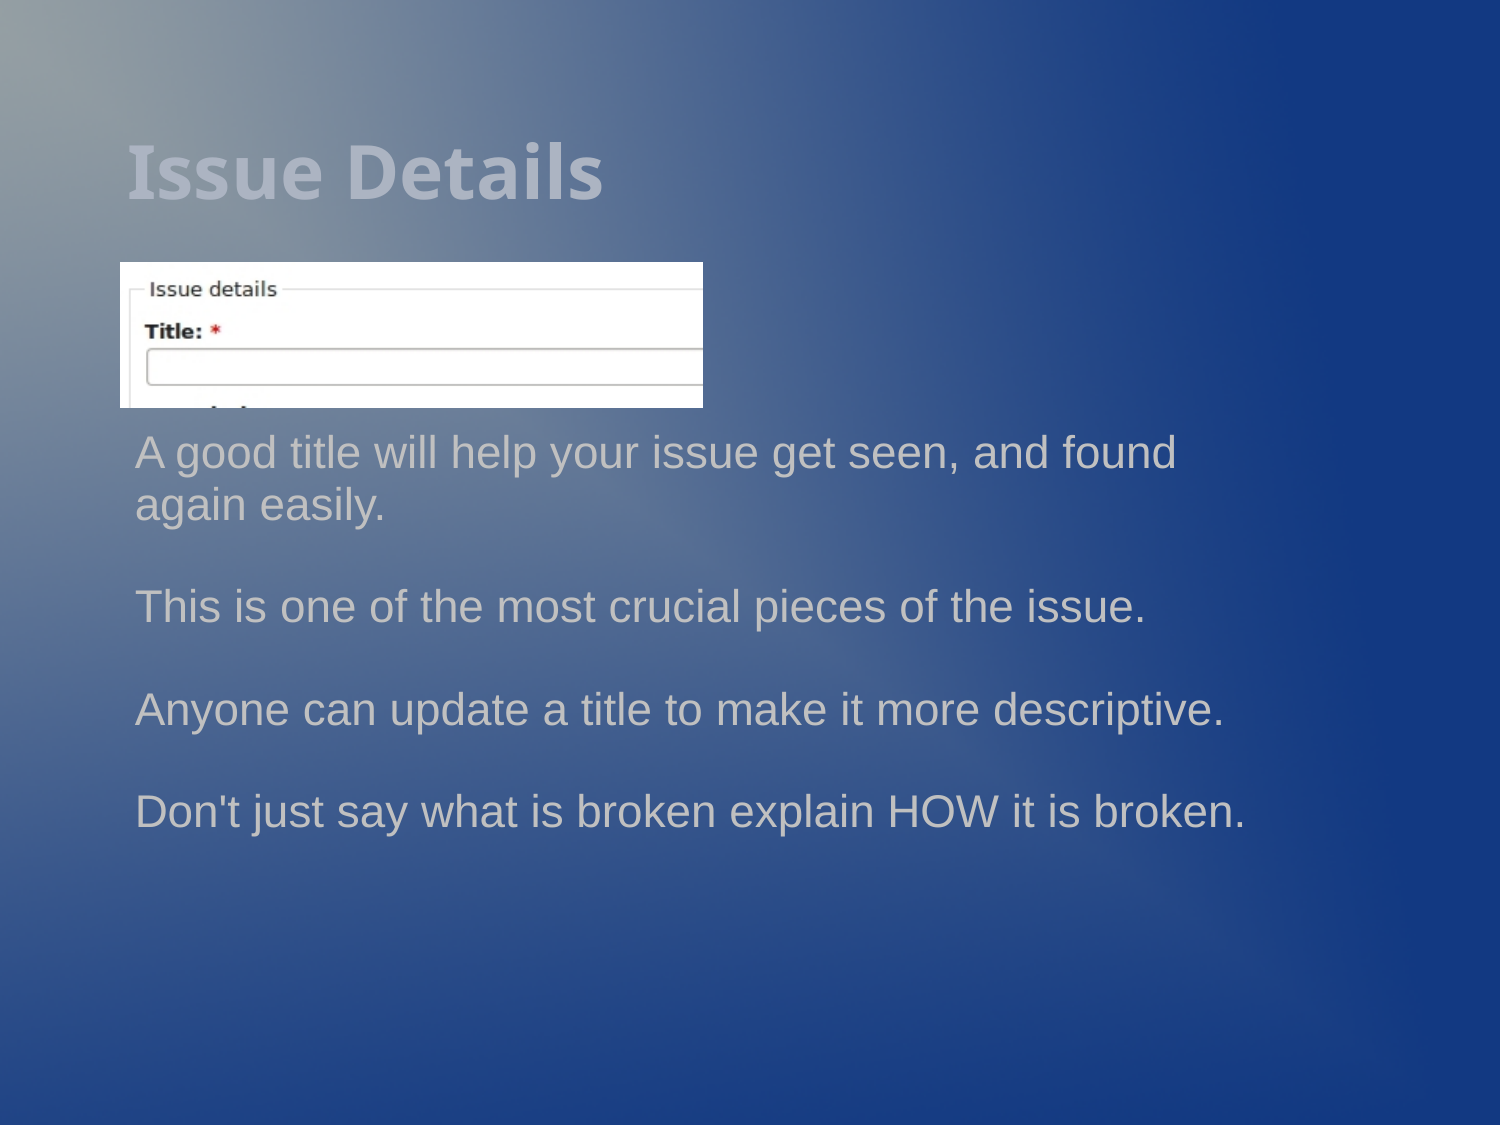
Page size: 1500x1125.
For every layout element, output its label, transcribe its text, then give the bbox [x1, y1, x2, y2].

picture [0, 0, 1500, 1125]
title Issue Details [75, 11, 1425, 230]
text_box A good title will help your issue get seen, and found again easily. This is one of the most crucial pieces of the issue. Anyone can update a title to make it more descriptive. Don't just say what is broken explain HOW it is broken. [120, 420, 1276, 1036]
